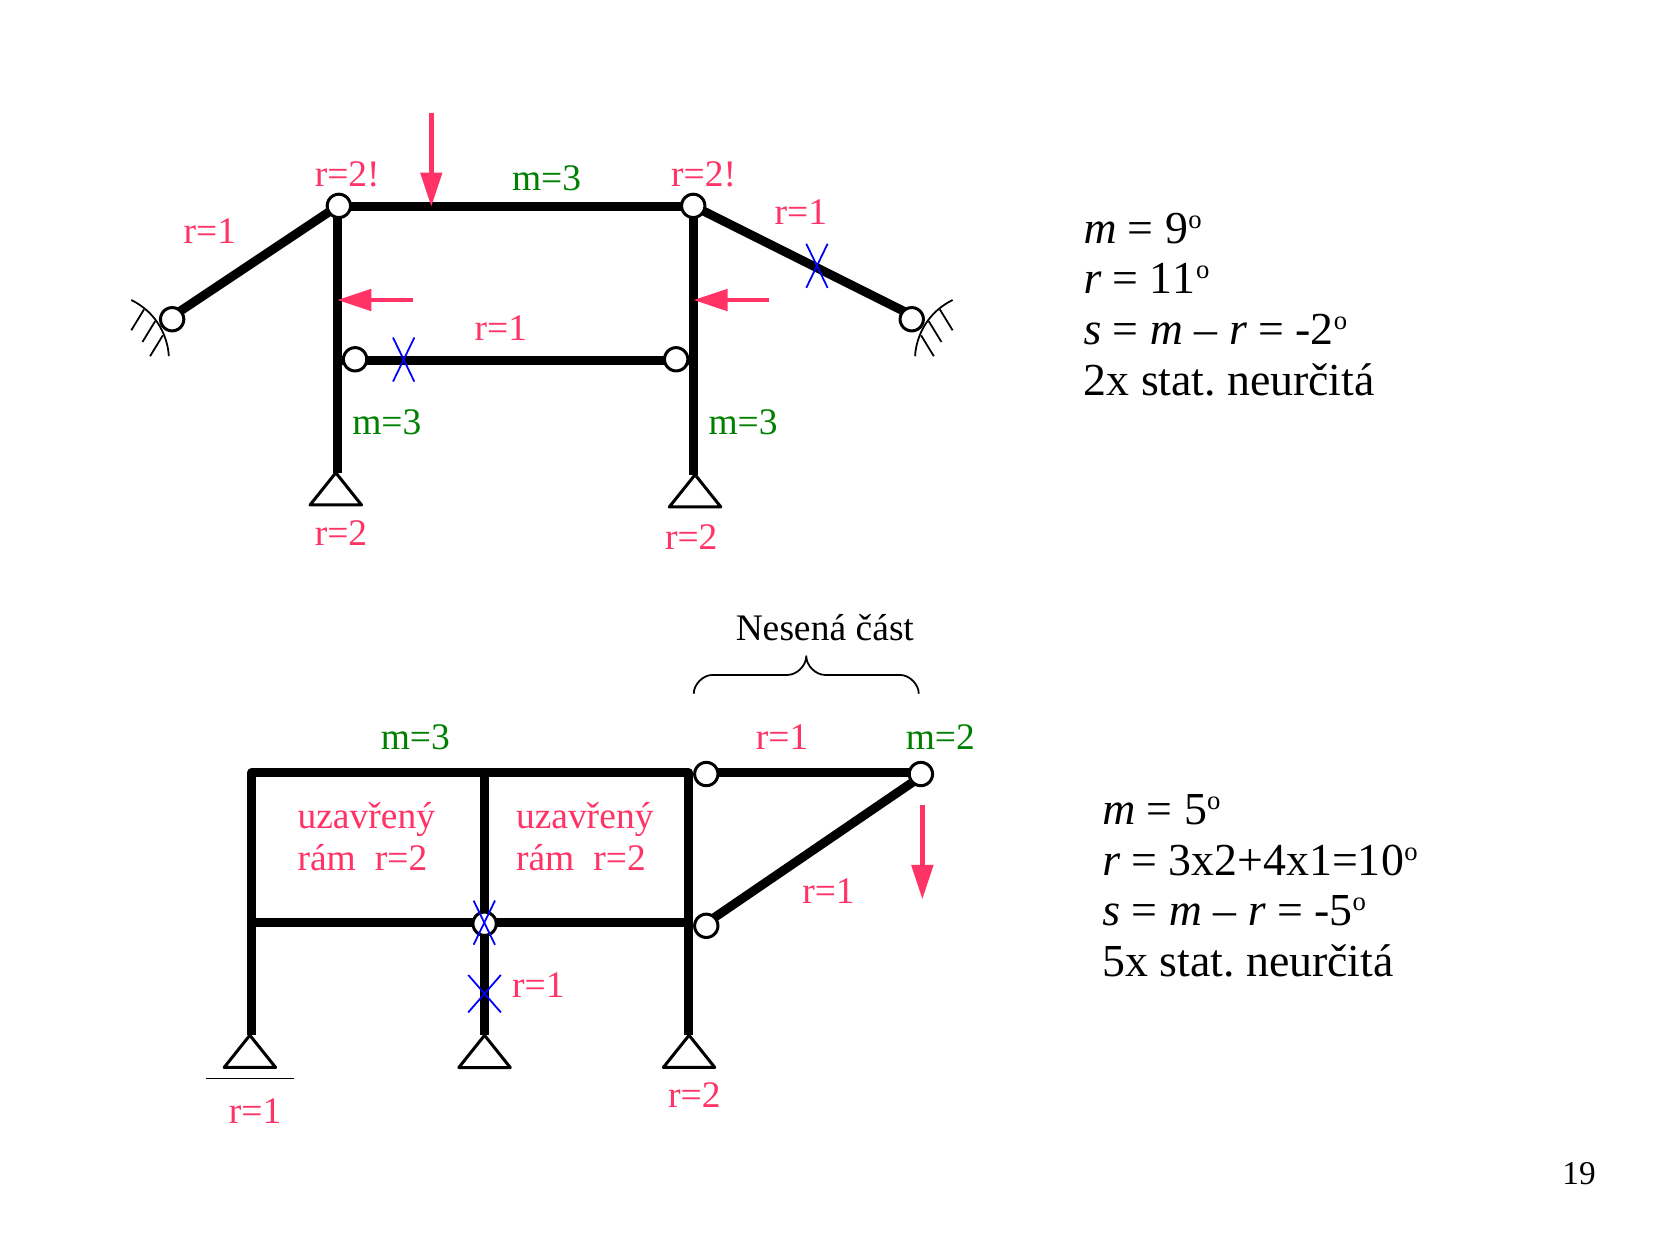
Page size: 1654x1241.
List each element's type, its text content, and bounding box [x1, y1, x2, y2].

text_box [481, 912, 488, 919]
text_box [694, 914, 718, 938]
text_box [472, 914, 482, 933]
text_box [694, 762, 718, 786]
text_box [900, 307, 924, 331]
text_box r=2! [300, 145, 403, 207]
text_box r=1 [459, 300, 563, 361]
text_box r=1 [741, 708, 844, 769]
text_box m=2 [891, 708, 994, 769]
text_box m=3 [497, 150, 601, 202]
text_box r=2 [650, 508, 753, 569]
text_box uzavřený rám r=2 [501, 787, 681, 894]
text_box [160, 307, 184, 331]
text_box [480, 927, 488, 936]
text_box [343, 347, 367, 371]
text_box [327, 207, 351, 218]
text_box Nesená část [656, 600, 994, 661]
text_box r=2 [653, 1066, 756, 1128]
text_box m = 9o r = 11o s = m – r = -2o 2x stat. neurčitá [1068, 195, 1444, 451]
text_box r=2! [656, 145, 759, 207]
text_box r=1 [497, 956, 601, 1017]
text_box r=1 [759, 183, 863, 244]
text_box [681, 207, 705, 218]
text_box r=1 [214, 1082, 317, 1144]
text_box r=1 [168, 202, 272, 263]
text_box uzavřený rám r=2 [282, 787, 462, 894]
text_box [486, 913, 497, 934]
text_box [909, 769, 933, 786]
text_box m=3 [693, 393, 797, 455]
text_box [664, 347, 688, 371]
text_box r=2 [300, 504, 403, 565]
text_box m=3 [366, 708, 469, 768]
text_box r=1 [787, 862, 891, 923]
text_box m=3 [337, 393, 441, 455]
text_box m = 5o r = 3x2+4x1=10o s = m – r = -5o 5x stat. neurčitá [1087, 776, 1463, 1032]
